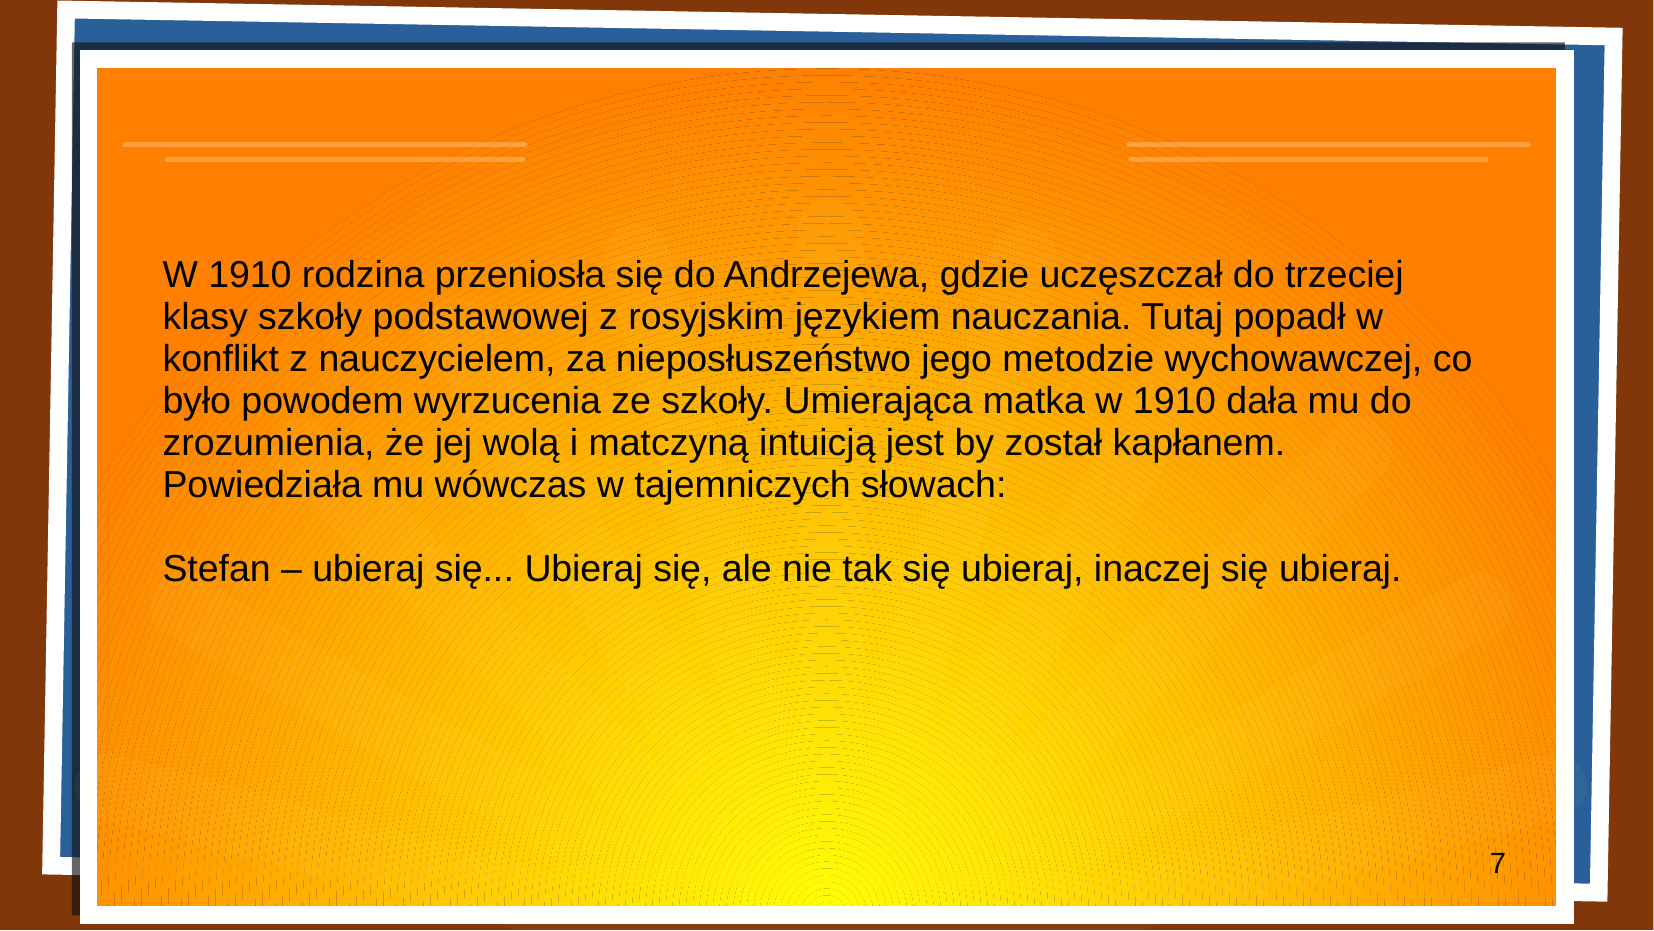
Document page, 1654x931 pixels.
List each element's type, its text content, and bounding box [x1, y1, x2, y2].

text_box W 1910 rodzina przeniosła się do Andrzejewa, gdzie uczęszczał do trzeciej klasy szkoły podstawowej z rosyjskim językiem nauczania. Tutaj popadł w konflikt z nauczycielem, za nieposłuszeństwo jego metodzie wychowawczej, co było powodem wyrzucenia ze szkoły. Umierająca matka w 1910 dała mu do zrozumienia, że jej wolą i matczyną intuicją jest by został kapłanem. Powiedziała mu wówczas w tajemniczych słowach: Stefan – ubieraj się... Ubieraj się, ale nie tak się ubieraj, inaczej się ubieraj. [147, 245, 1508, 768]
